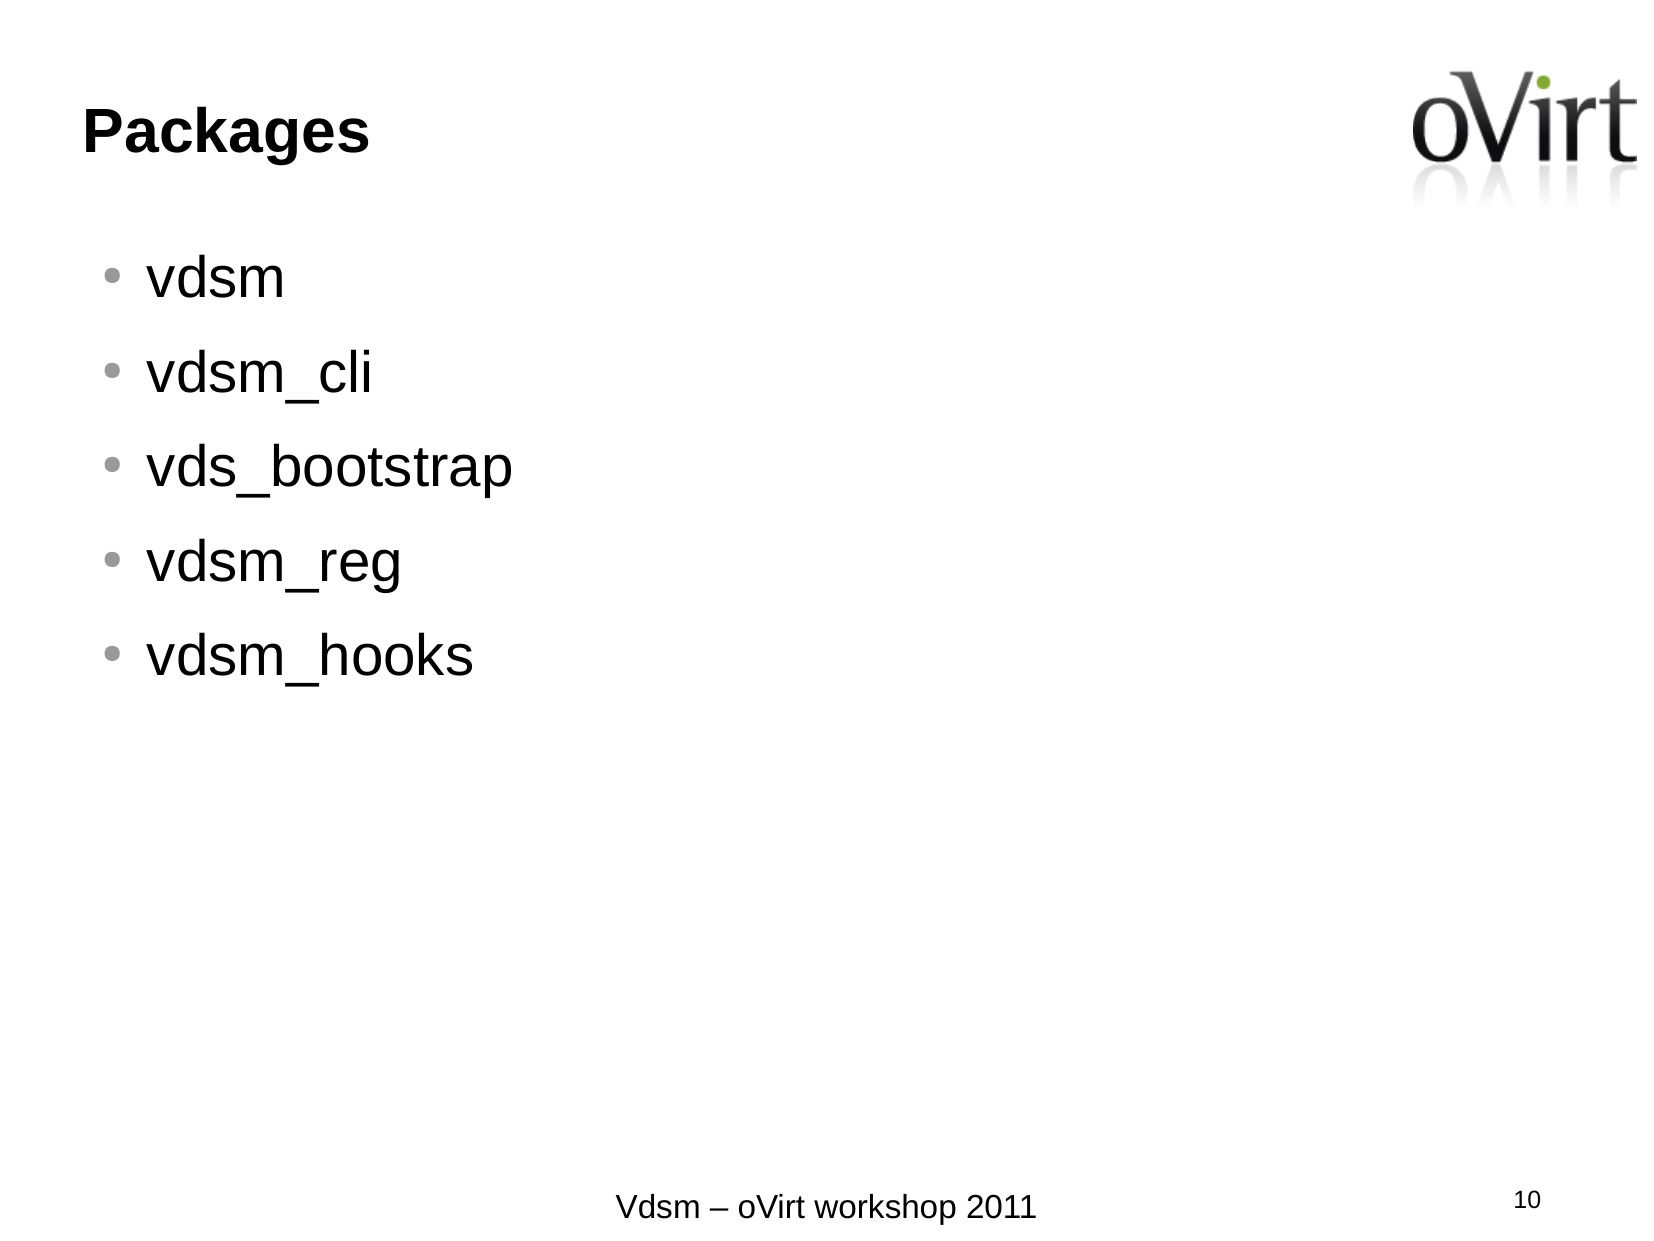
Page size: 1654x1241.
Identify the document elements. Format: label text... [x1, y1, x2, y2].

title Packages [82, 45, 1303, 218]
list vdsm vdsm_cli vds_bootstrap vdsm_reg vdsm_hooks [86, 244, 1576, 1024]
picture [1413, 63, 1637, 212]
